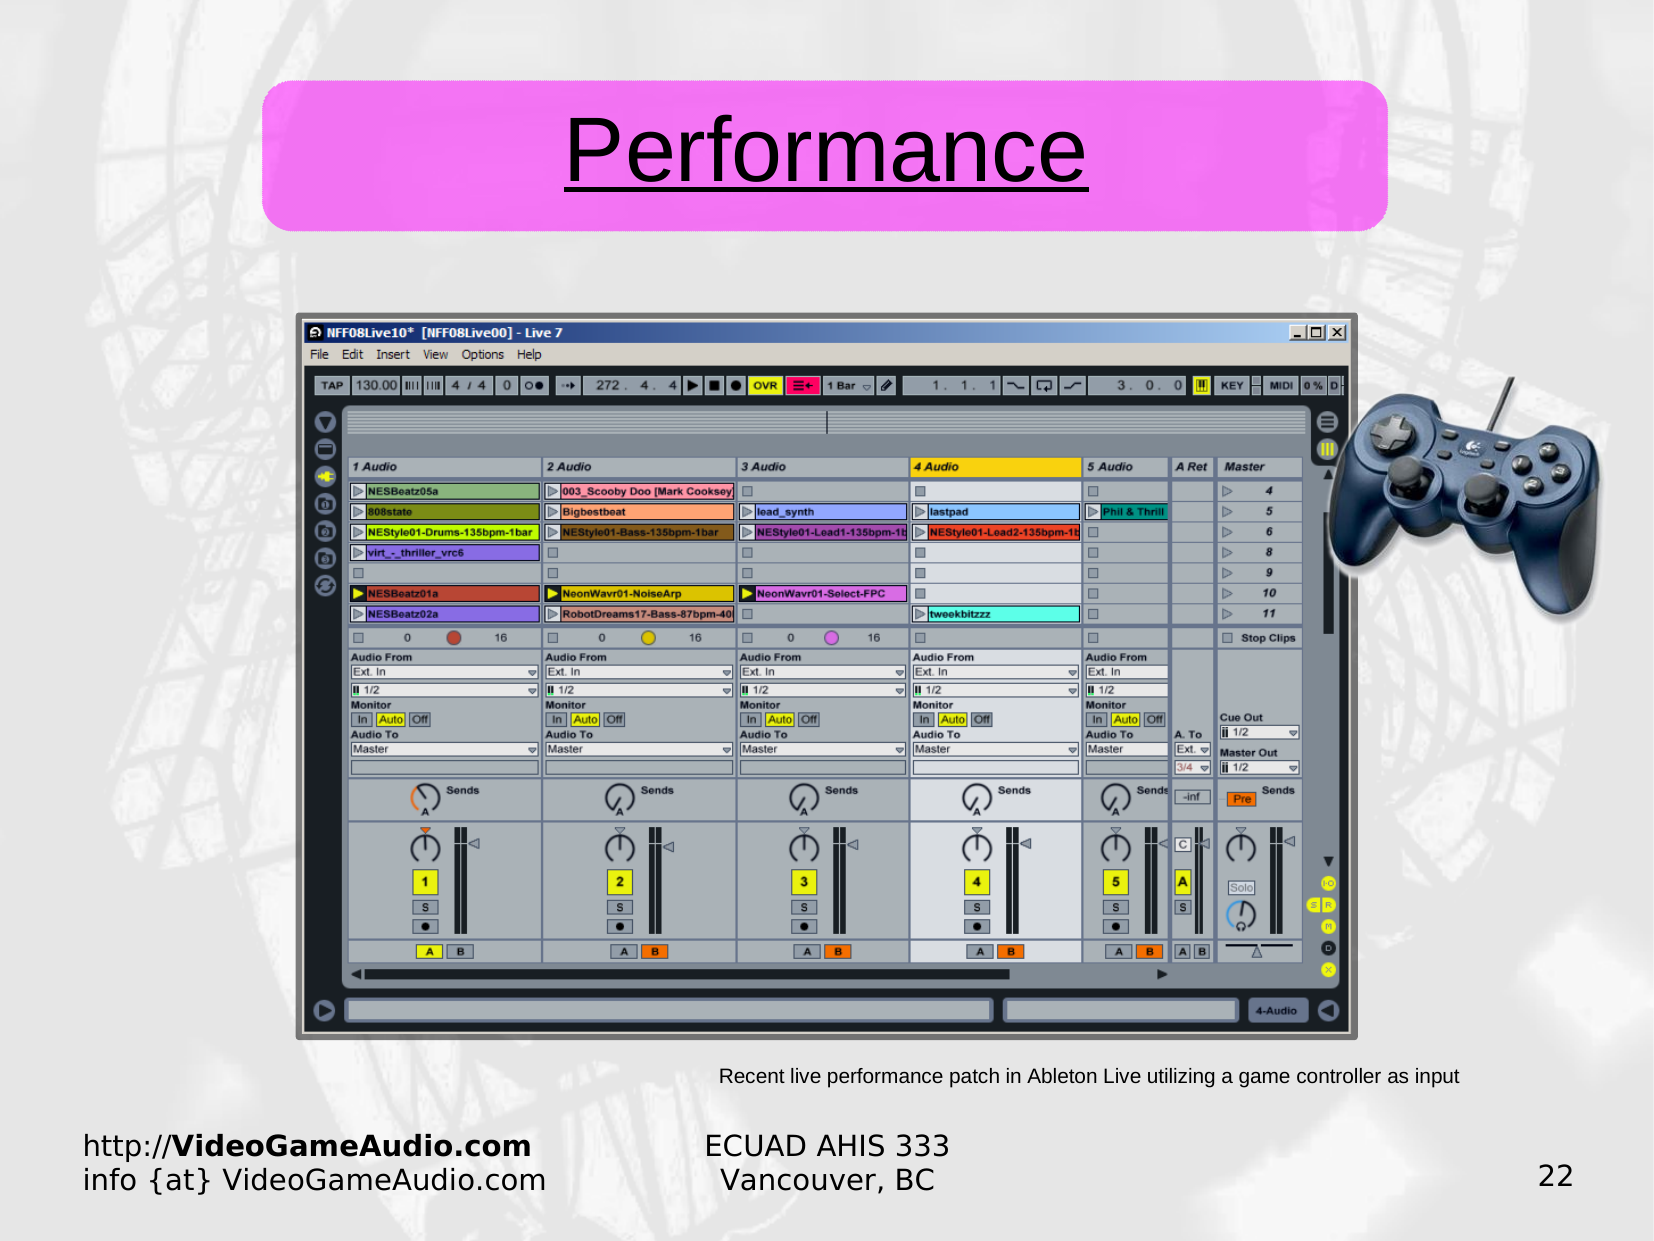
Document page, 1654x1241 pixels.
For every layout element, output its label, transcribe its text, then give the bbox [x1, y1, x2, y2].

picture [0, 0, 1654, 1241]
title Performance [82, 49, 1571, 257]
